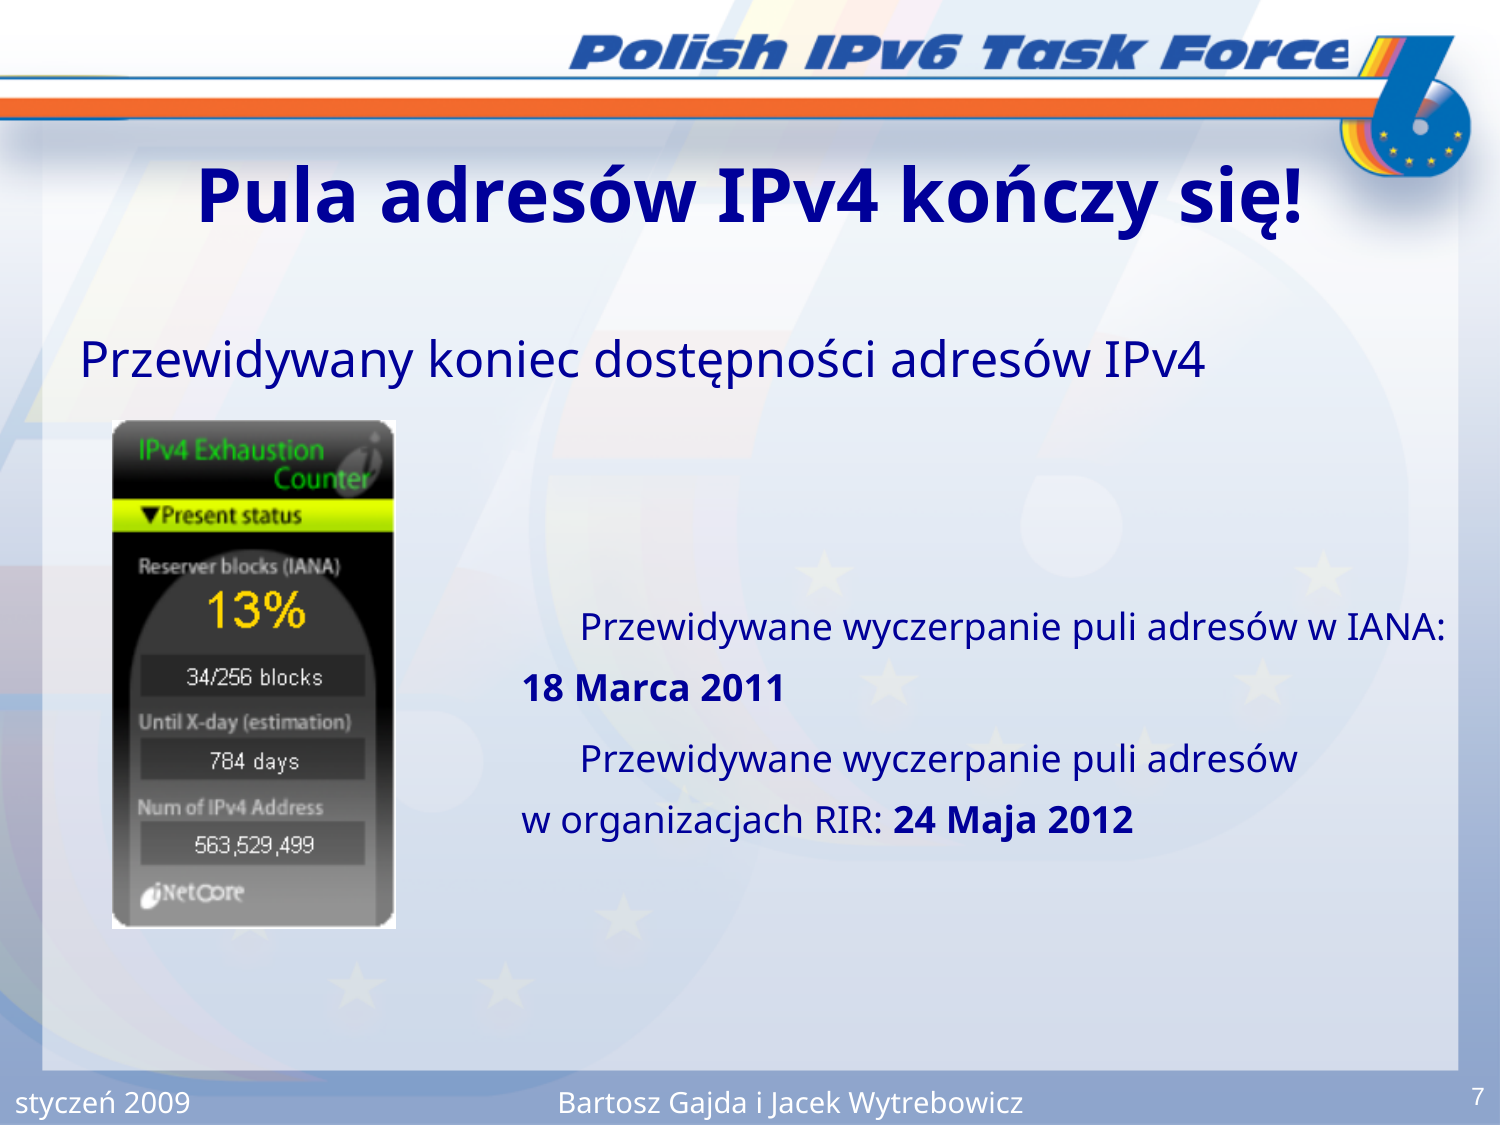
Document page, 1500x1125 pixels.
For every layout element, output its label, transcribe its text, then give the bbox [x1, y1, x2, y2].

picture [0, 0, 1500, 1125]
list Przewidywany koniec dostępności adresów IPv4 Przewidywane wyczerpanie puli adresów w IANA: 18 Marca 2011 Przewidywane wyczerpanie puli adresów w organizacjach RIR: 24 Maja 2012 żródło: http://www.potaroo.net/tools/ipv4/ stan: styczeń 2008 [64, 302, 1500, 1125]
title Pula adresów IPv4 kończy się! [112, 99, 1388, 288]
picture [112, 420, 396, 929]
picture [58, 1099, 64, 1111]
